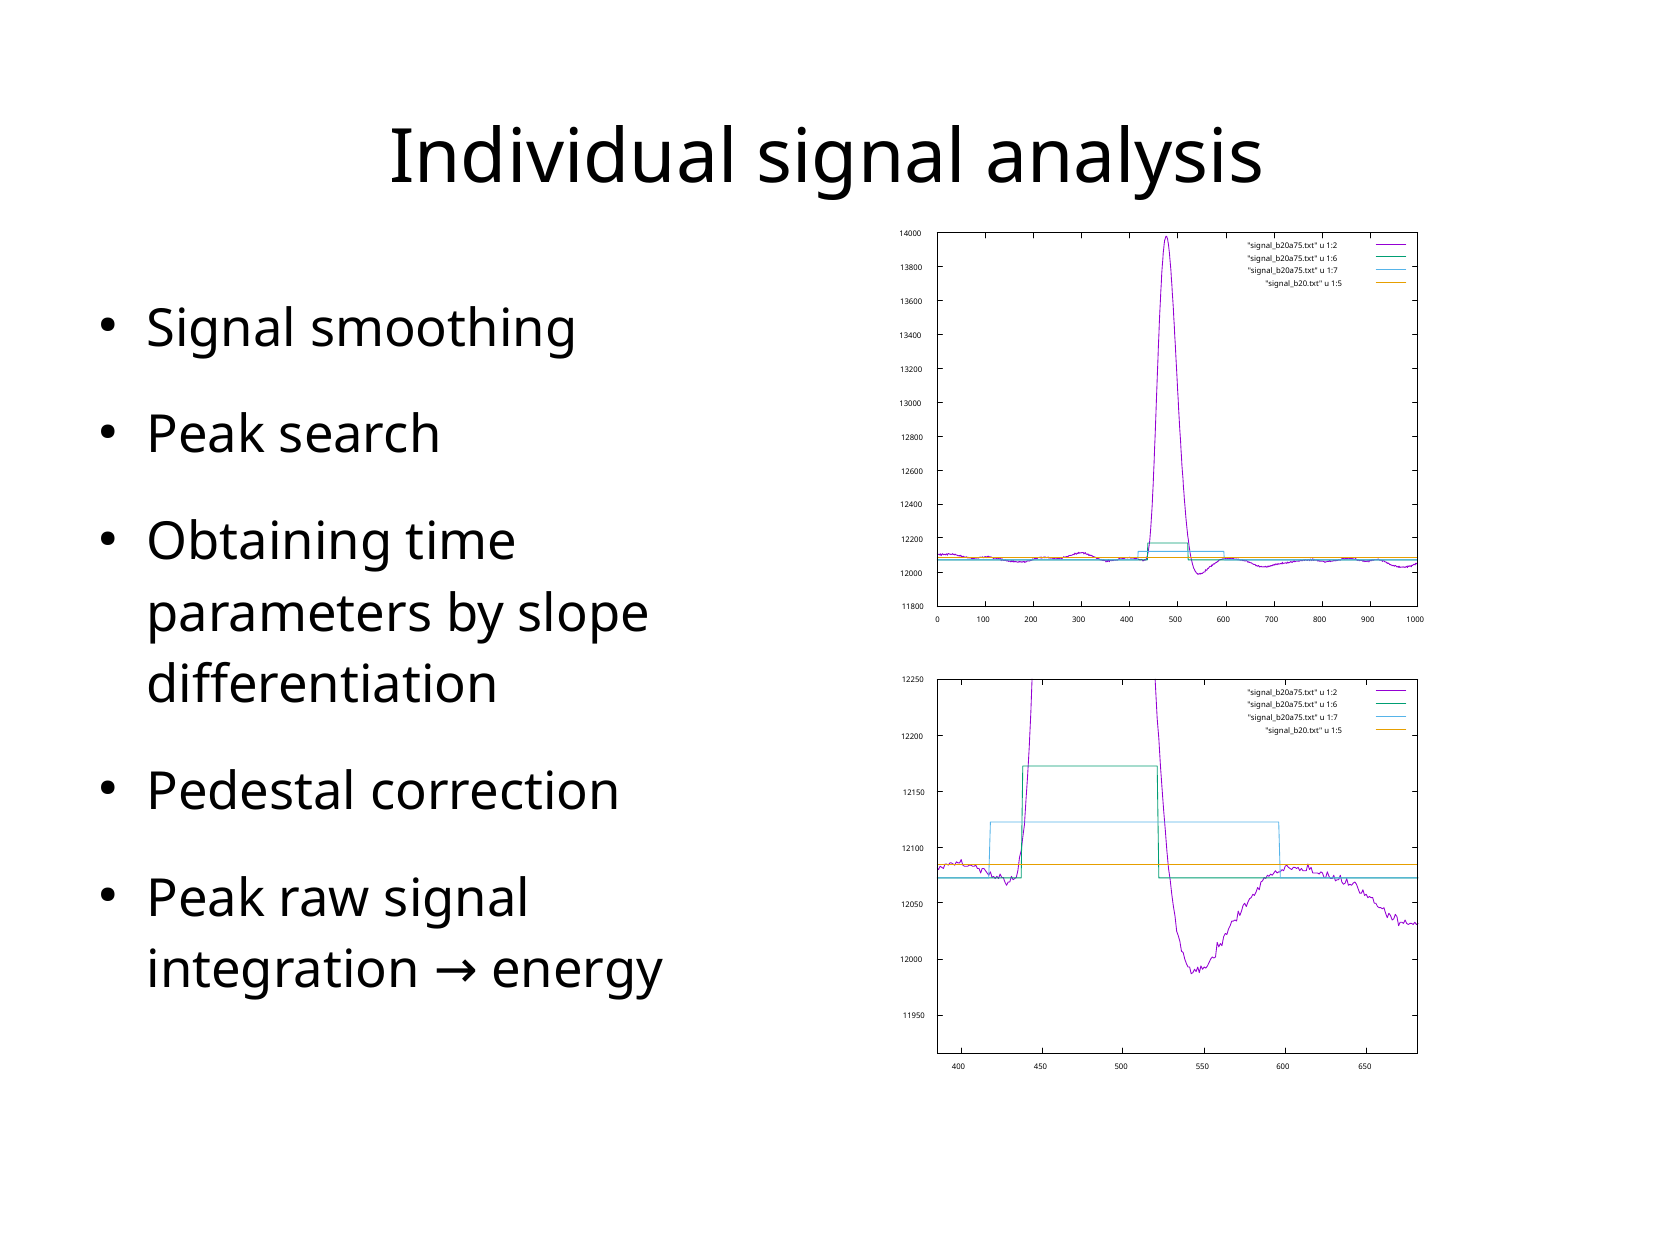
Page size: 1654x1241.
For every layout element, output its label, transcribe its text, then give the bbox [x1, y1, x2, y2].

picture [885, 219, 1437, 634]
title Individual signal analysis [82, 49, 1571, 257]
picture [885, 665, 1437, 1080]
list Signal smoothing Peak search Obtaining time parameters by slope differentiation Pedestal correction Peak raw signal integration → energy [82, 290, 809, 1010]
